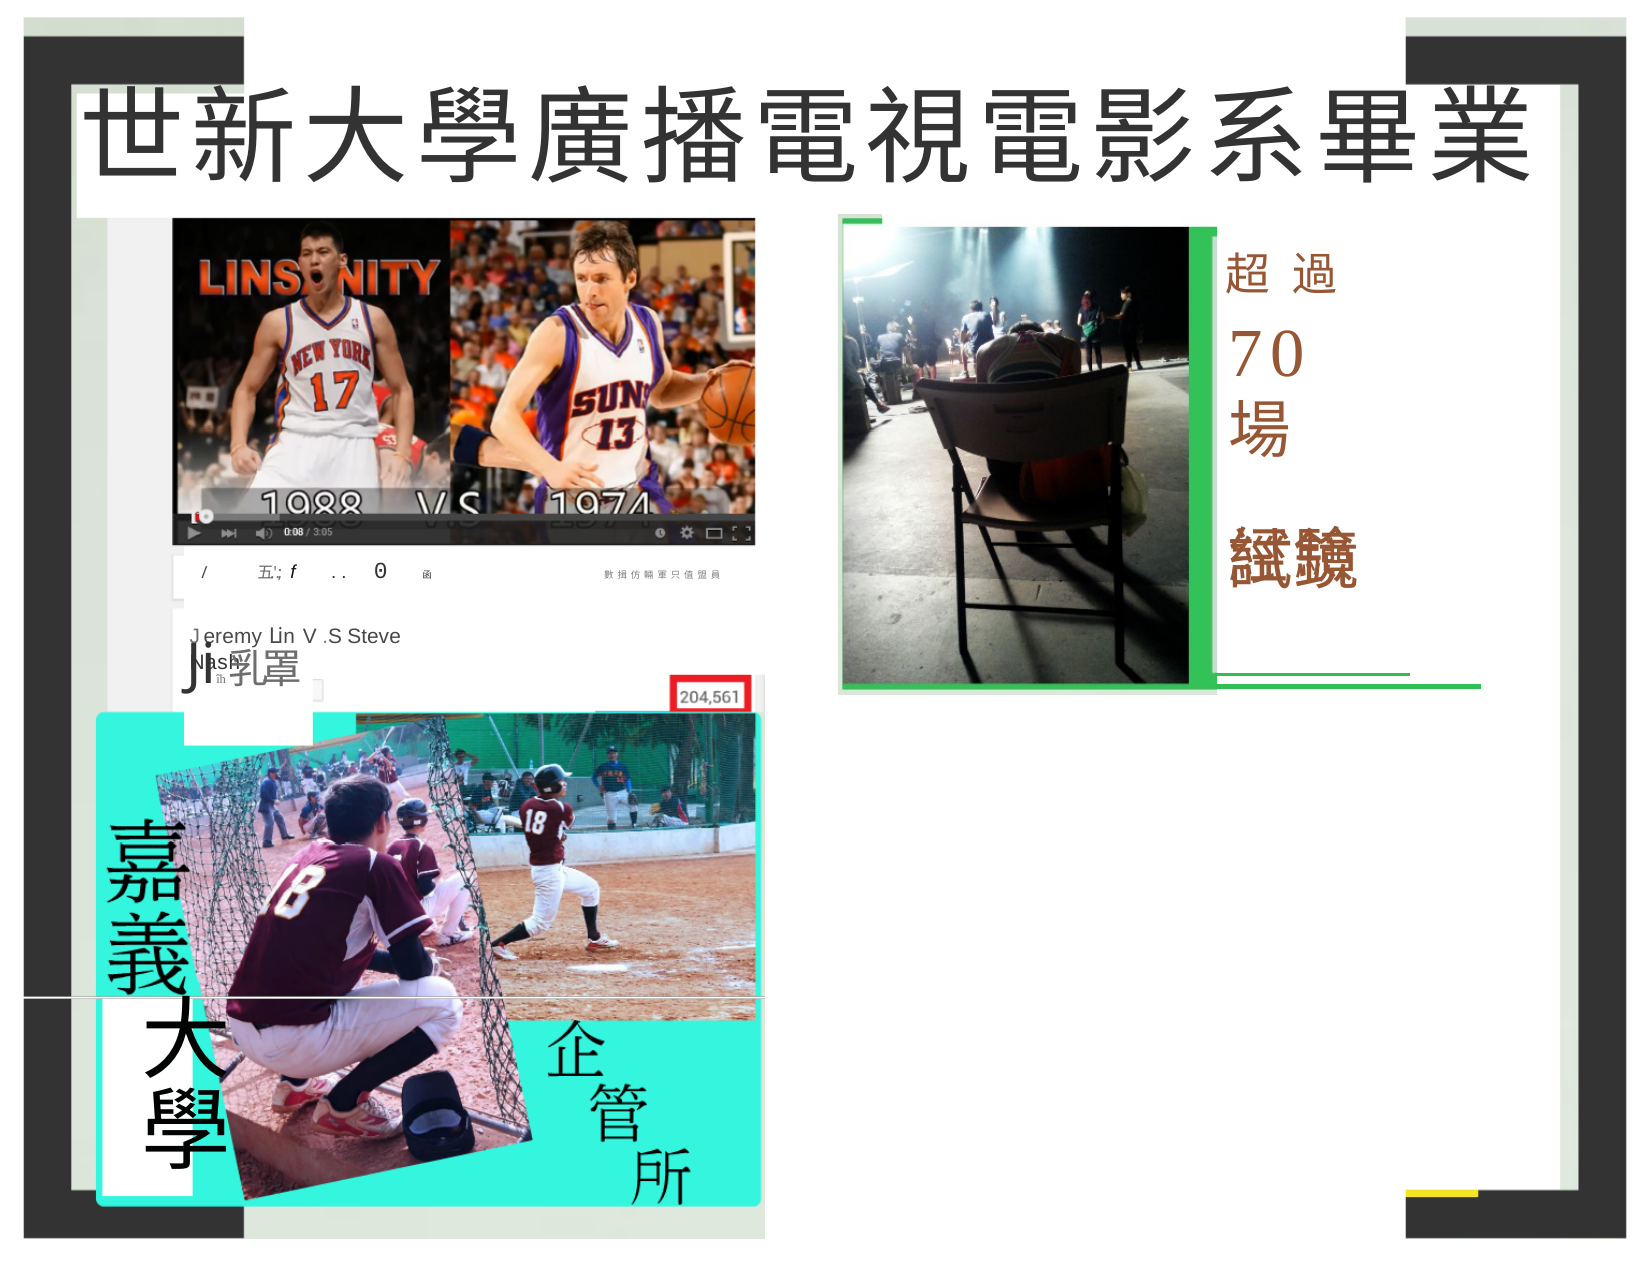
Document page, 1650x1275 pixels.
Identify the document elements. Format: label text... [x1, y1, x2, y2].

text_box 超過 70場 試鏡 [1223, 245, 1385, 522]
text_box Jiîh乳罩 [184, 627, 315, 697]
text_box 世新大學廣播電視電影系畢業 [77, 69, 1545, 196]
text_box [24, 13, 765, 1239]
text_box 大學 [100, 990, 238, 1176]
text_box 經驗 [1226, 517, 1363, 592]
text_box .. 0 函 [328, 555, 437, 587]
text_box [838, 214, 1217, 694]
text_box Jeremy Lin V .S Steve Nash [187, 622, 456, 651]
text_box [1406, 13, 1626, 1239]
text_box 數揖仿輛軍只值盟員 [602, 569, 727, 583]
text_box / 五;.'. f [199, 559, 301, 585]
